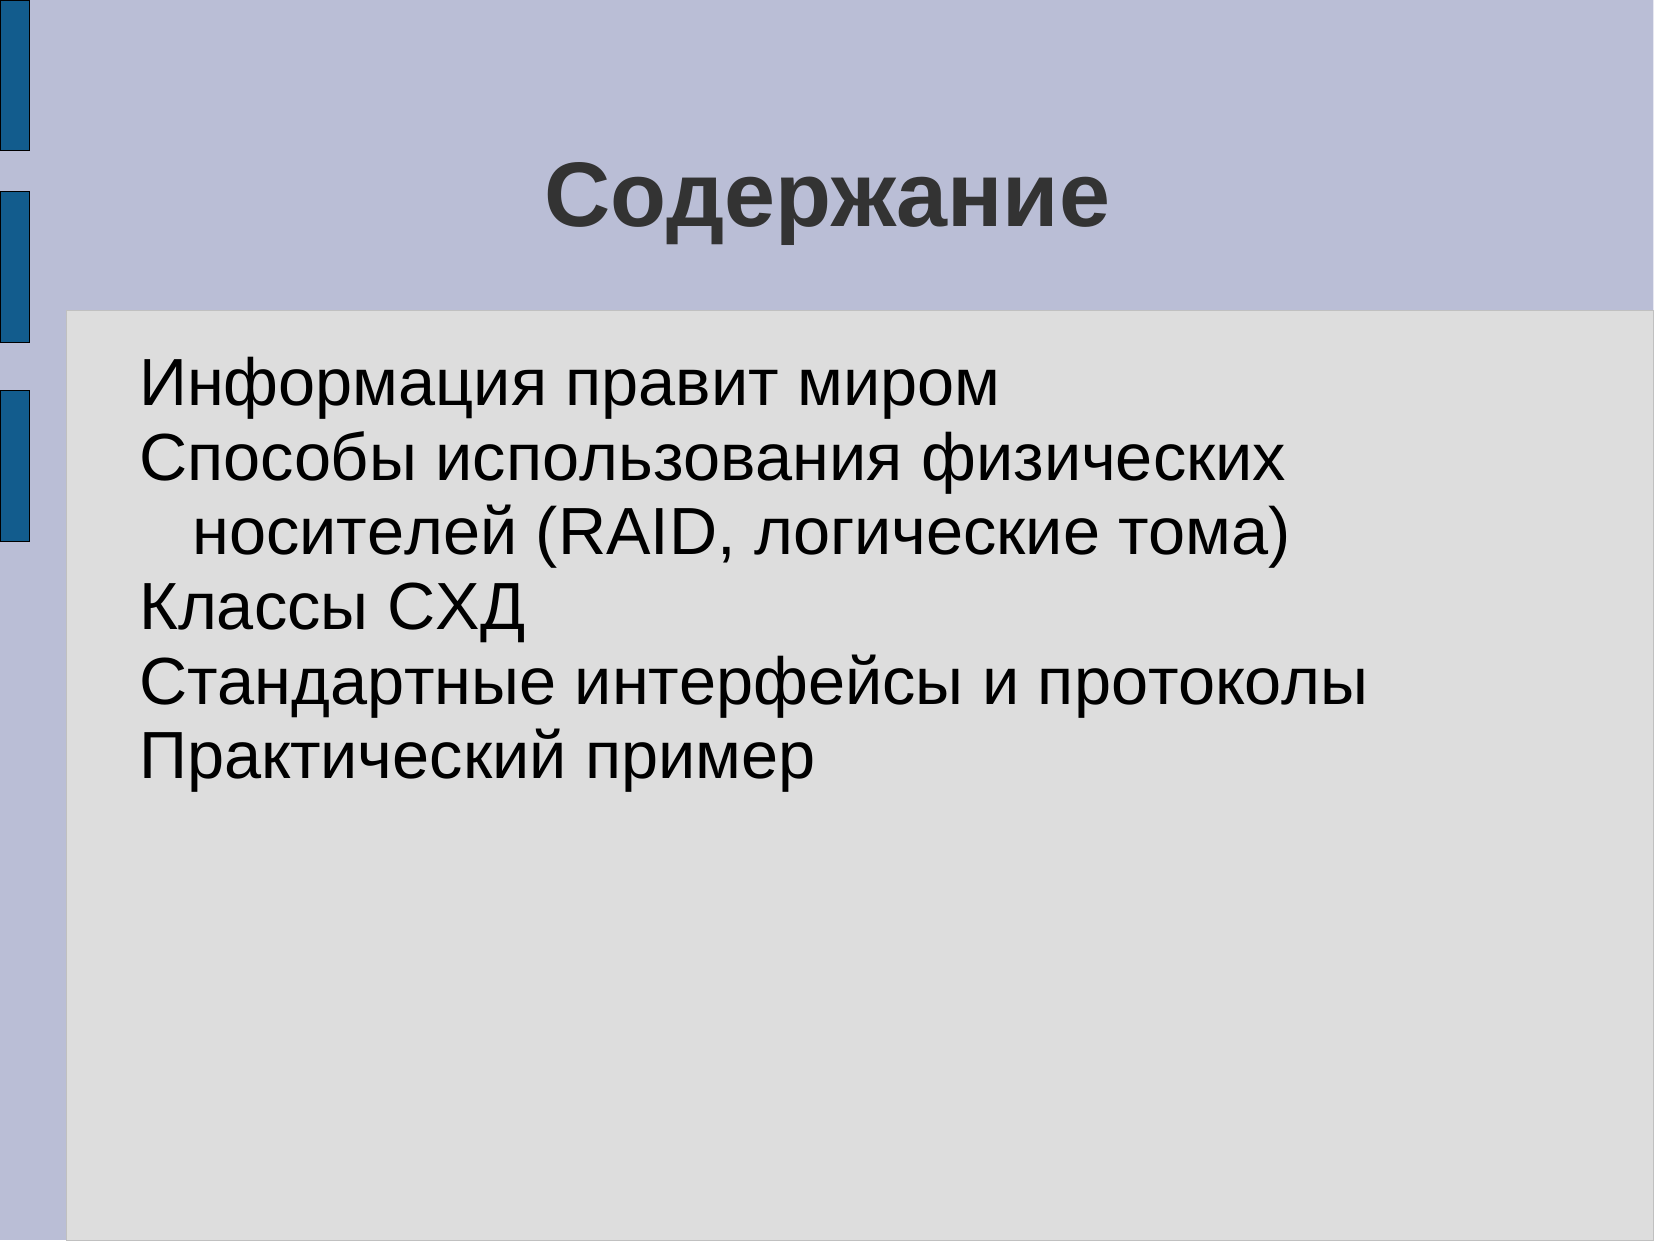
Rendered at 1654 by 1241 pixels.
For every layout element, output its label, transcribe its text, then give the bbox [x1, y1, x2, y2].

title Содержание [121, 98, 1534, 291]
list Информация правит миром Способы использования физических носителей (RAID, логические тома) Классы СХД Стандартные интерфейсы и протоколы Практический пример [121, 344, 1534, 1112]
